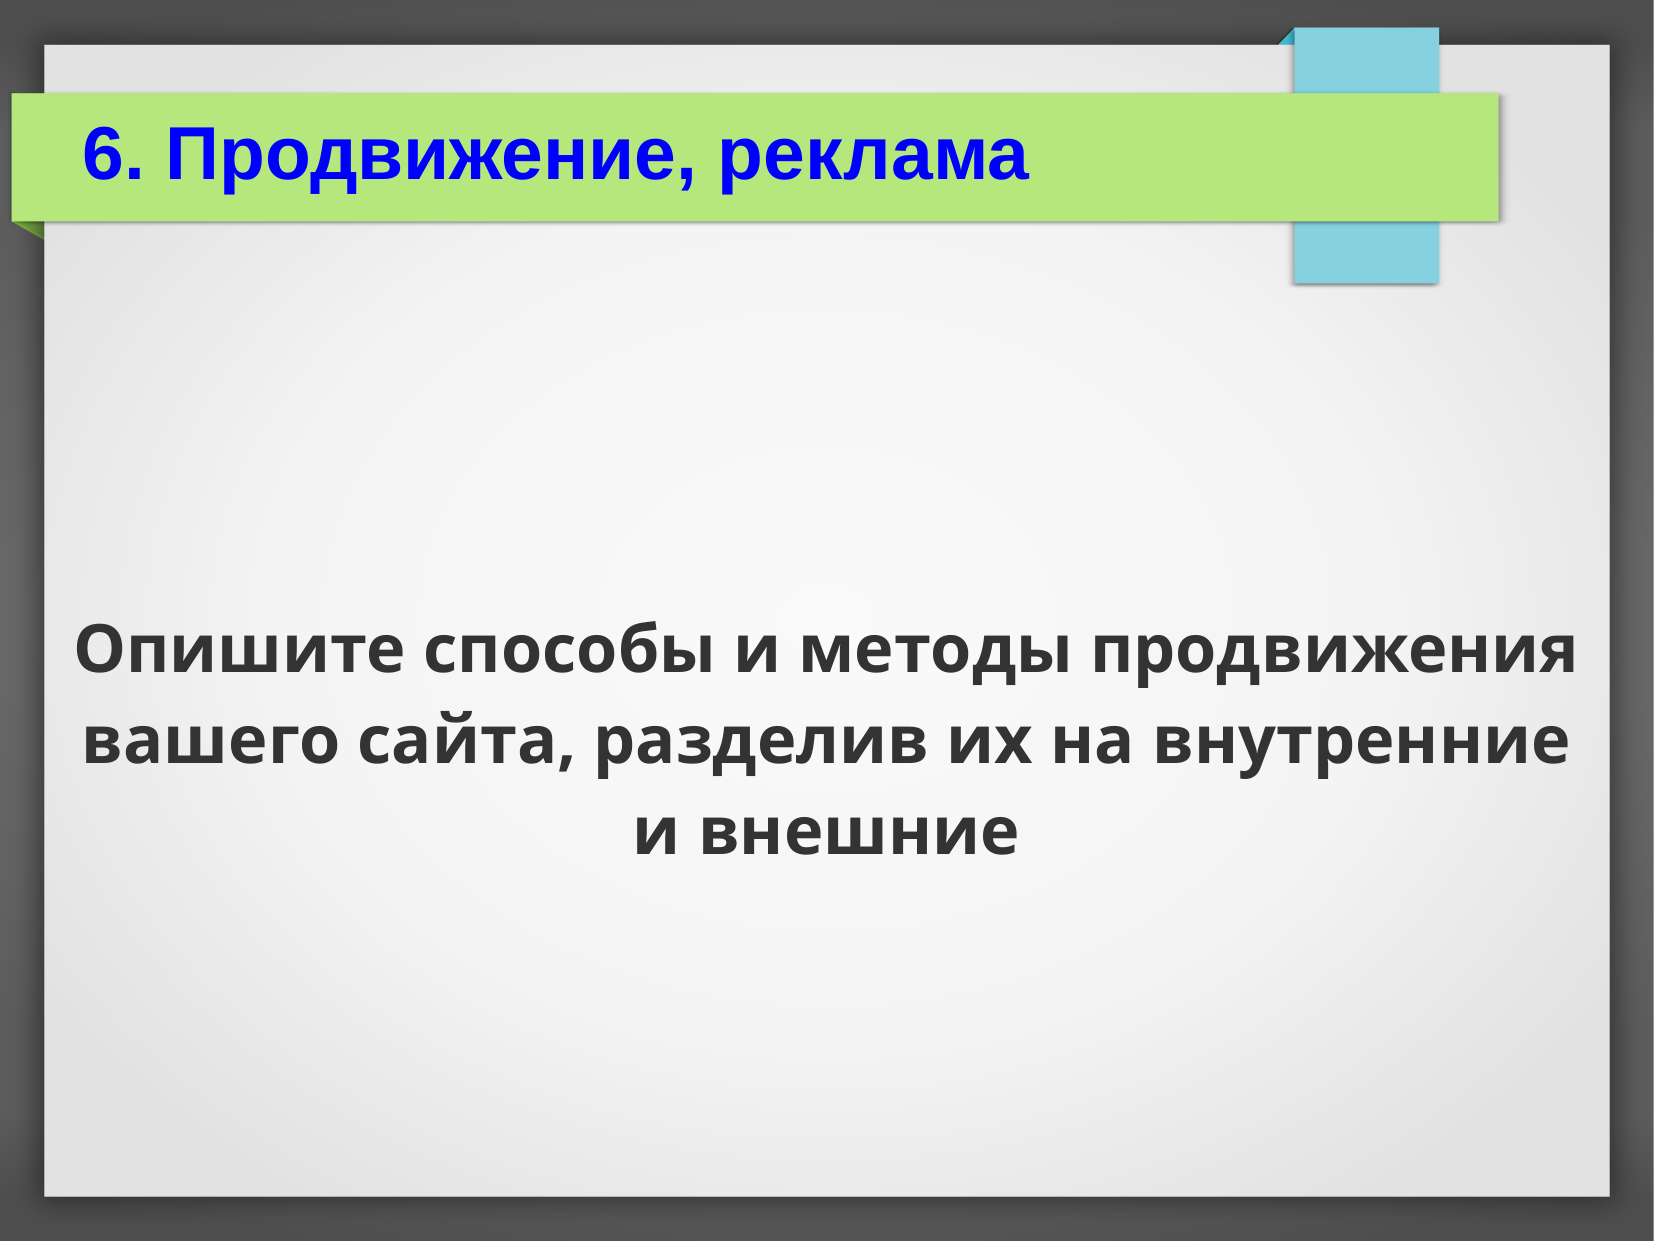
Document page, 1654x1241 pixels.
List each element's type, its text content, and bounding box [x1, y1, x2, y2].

title 6. Продвижение, реклама [82, 94, 1264, 213]
picture [0, 0, 1654, 1241]
subtitle Опишите способы и методы продвижения вашего сайта, разделив их на внутренние и внешние [59, 294, 1595, 1181]
